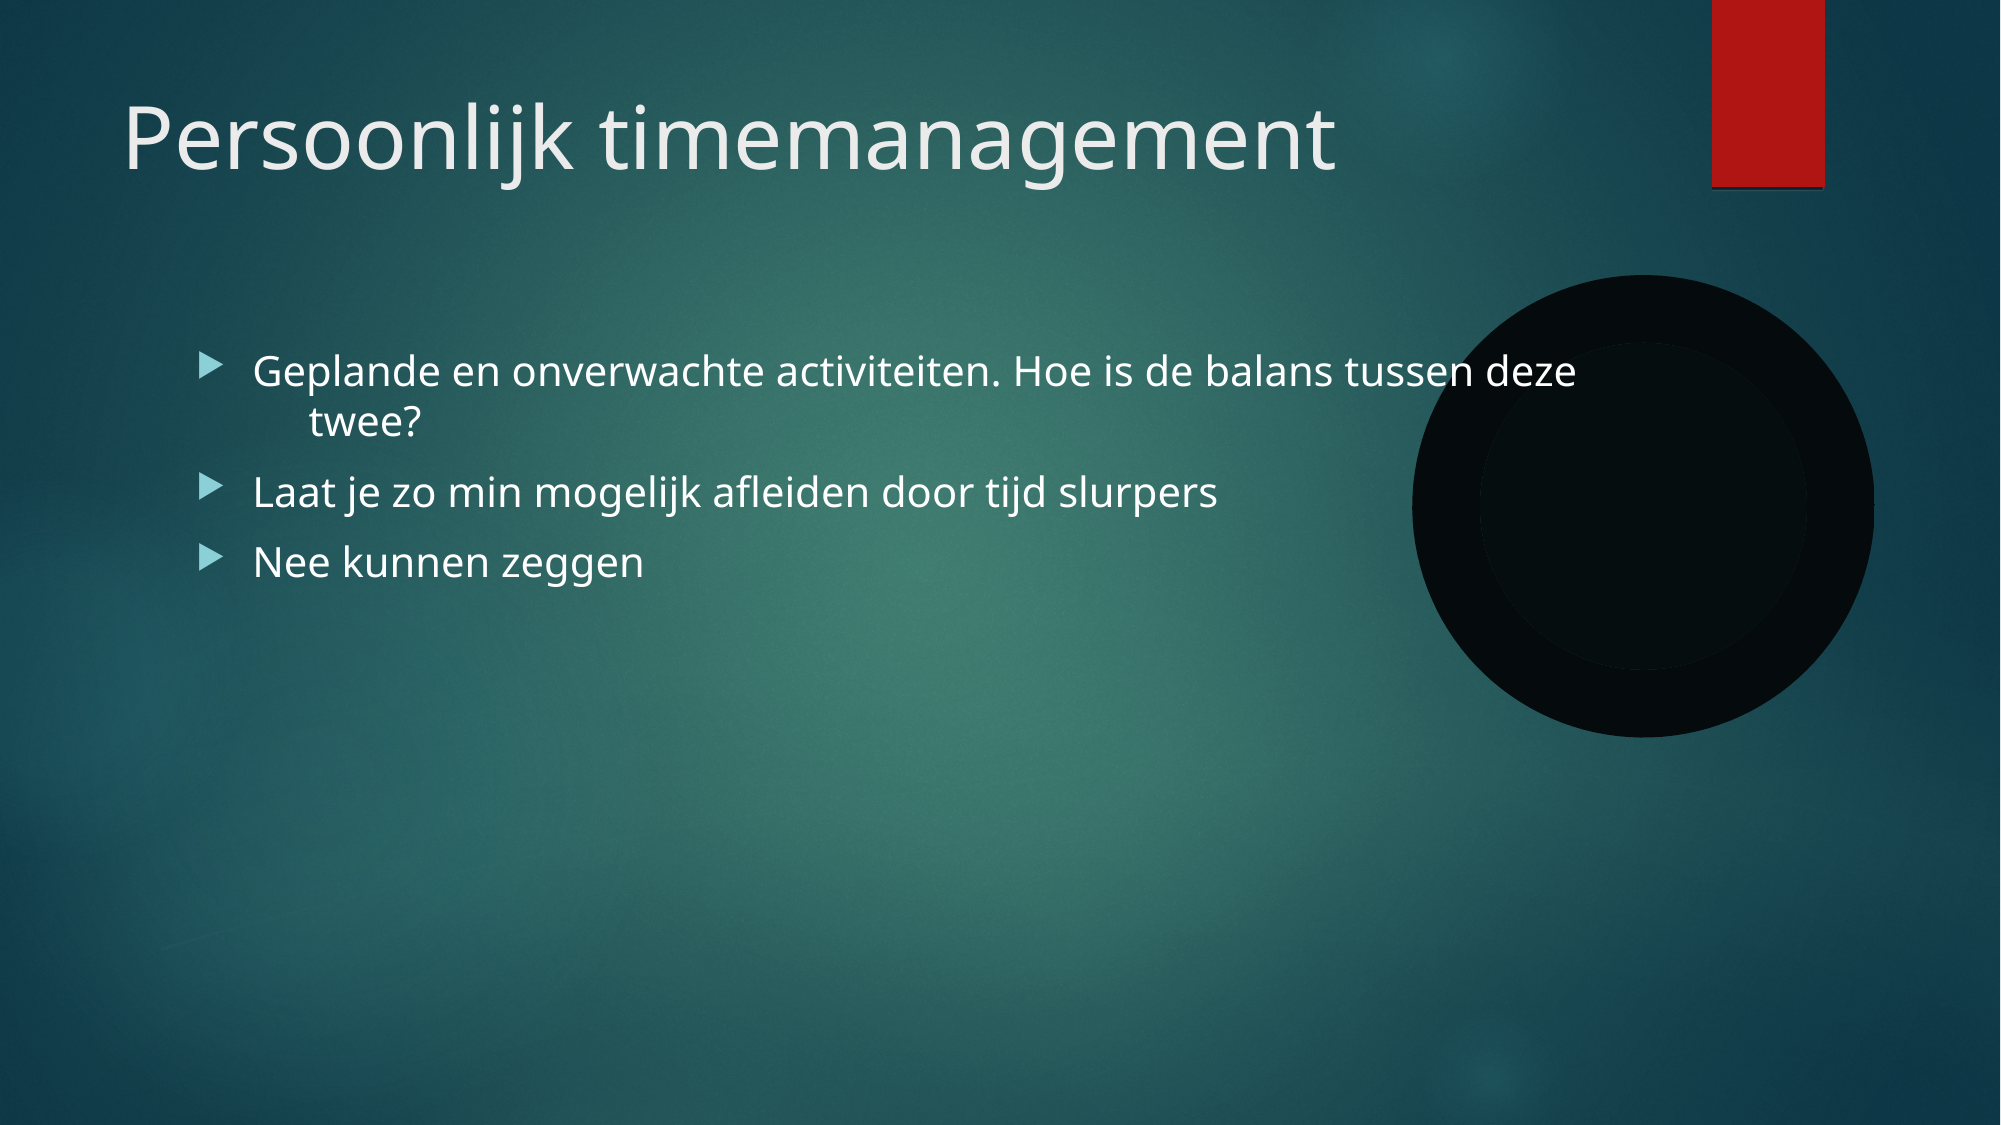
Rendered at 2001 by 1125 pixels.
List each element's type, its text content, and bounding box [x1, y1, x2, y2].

title Persoonlijk timemanagement [106, 74, 1649, 305]
list Geplande en onverwachte activiteiten. Hoe is de balans tussen deze twee? Laat je zo min mogelijk afleiden door tijd slurpers Nee kunnen zeggen [181, 336, 1649, 1026]
